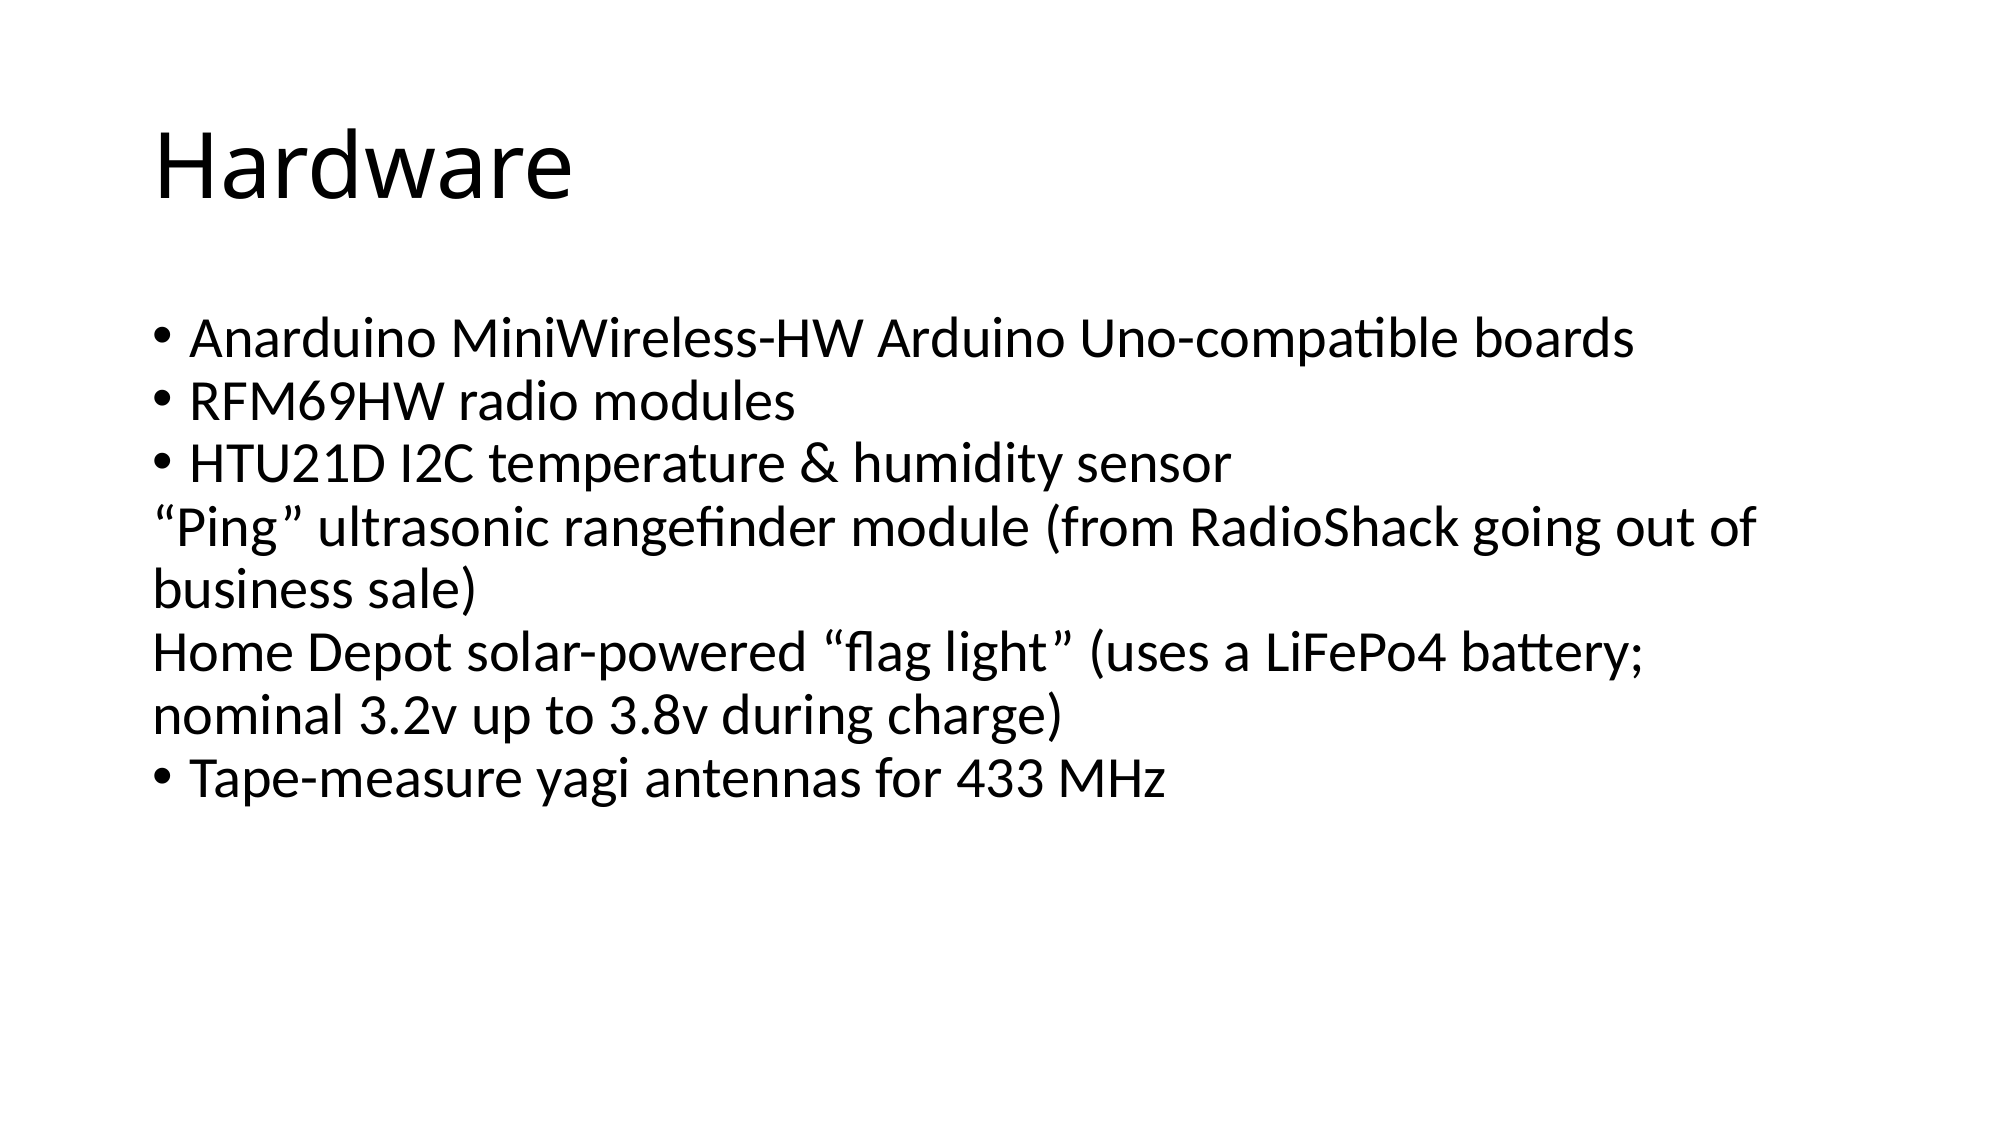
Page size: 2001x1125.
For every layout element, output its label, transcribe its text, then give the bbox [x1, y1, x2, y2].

text_box Hardware [137, 59, 1863, 278]
text_box Anarduino MiniWireless-HW Arduino Uno-compatible boards RFM69HW radio modules HTU21D I2C temperature & humidity sensor “Ping” ultrasonic rangefinder module (from RadioShack going out of business sale) Home Depot solar-powered “flag light” (uses a LiFePo4 battery; nominal 3.2v up to 3.8v during charge) Tape-measure yagi antennas for 433 MHz [137, 299, 1863, 1014]
